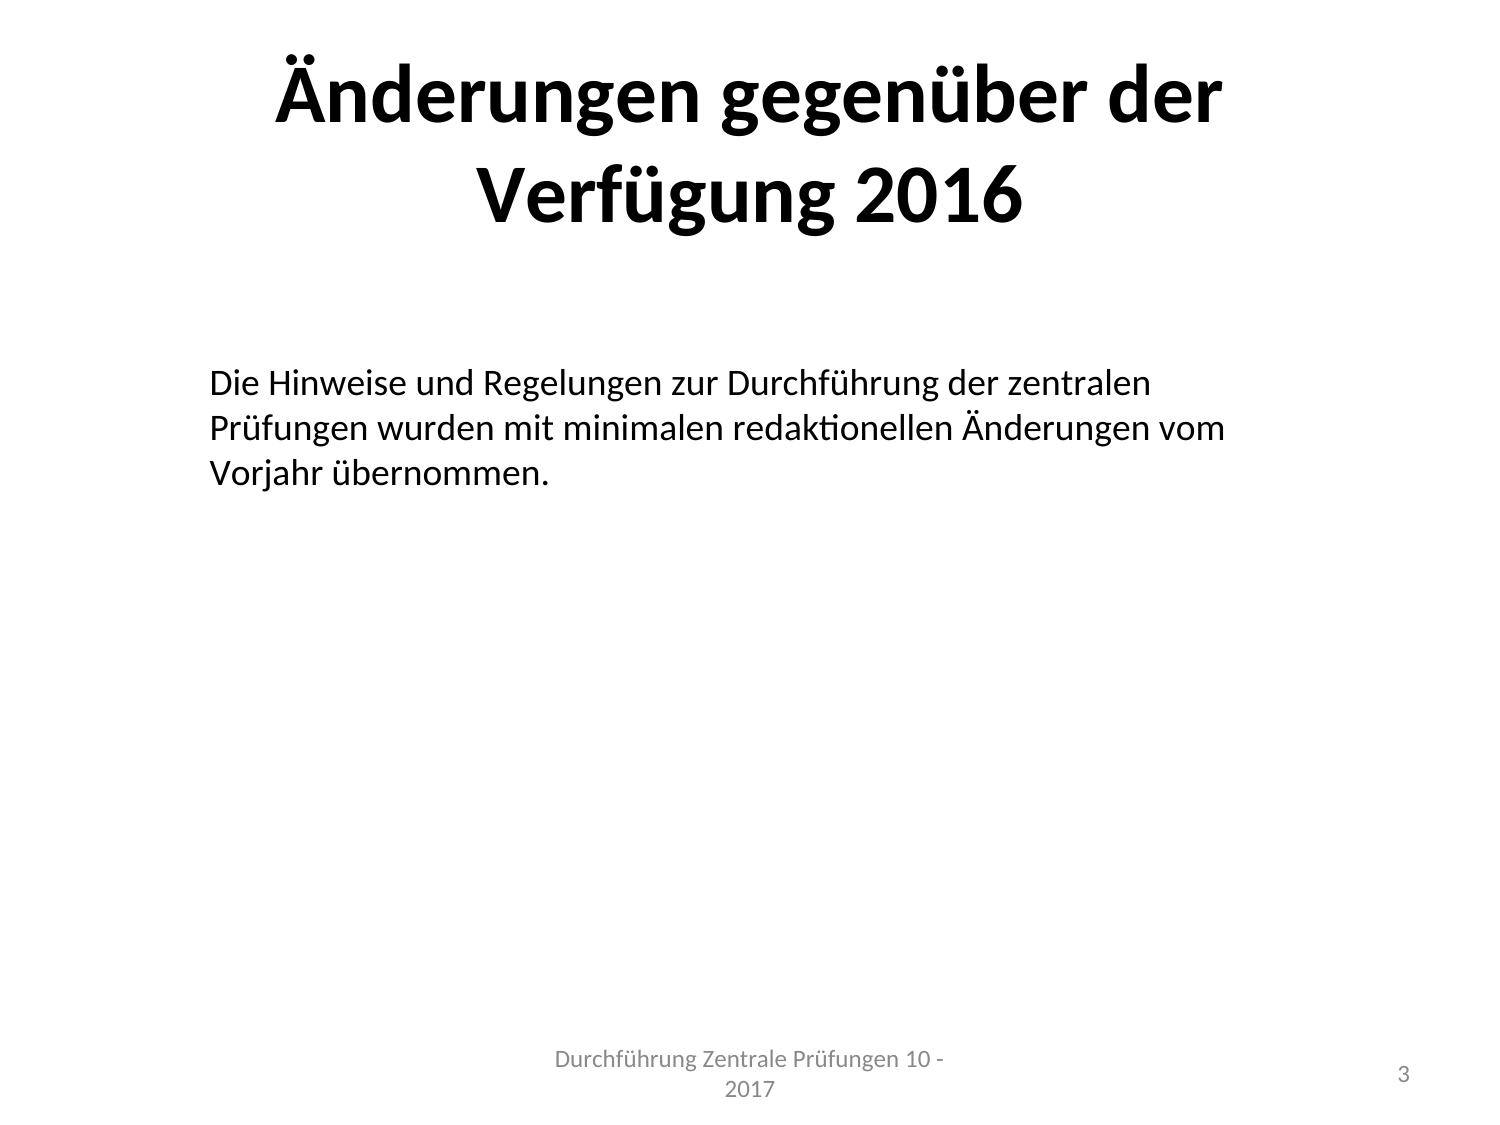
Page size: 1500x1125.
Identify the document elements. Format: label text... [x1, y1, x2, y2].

text_box <Foliennummer> [1074, 1042, 1426, 1103]
title Änderungen gegenüber der Verfügung 2016 [75, 45, 1426, 233]
text_box Durchführung Zentrale Prüfungen 10 - 2017 [512, 1042, 988, 1103]
text_box Die Hinweise und Regelungen zur Durchführung der zentralen Prüfungen wurden mit minimalen redaktionellen Änderungen vom Vorjahr übernommen. [194, 350, 1278, 558]
